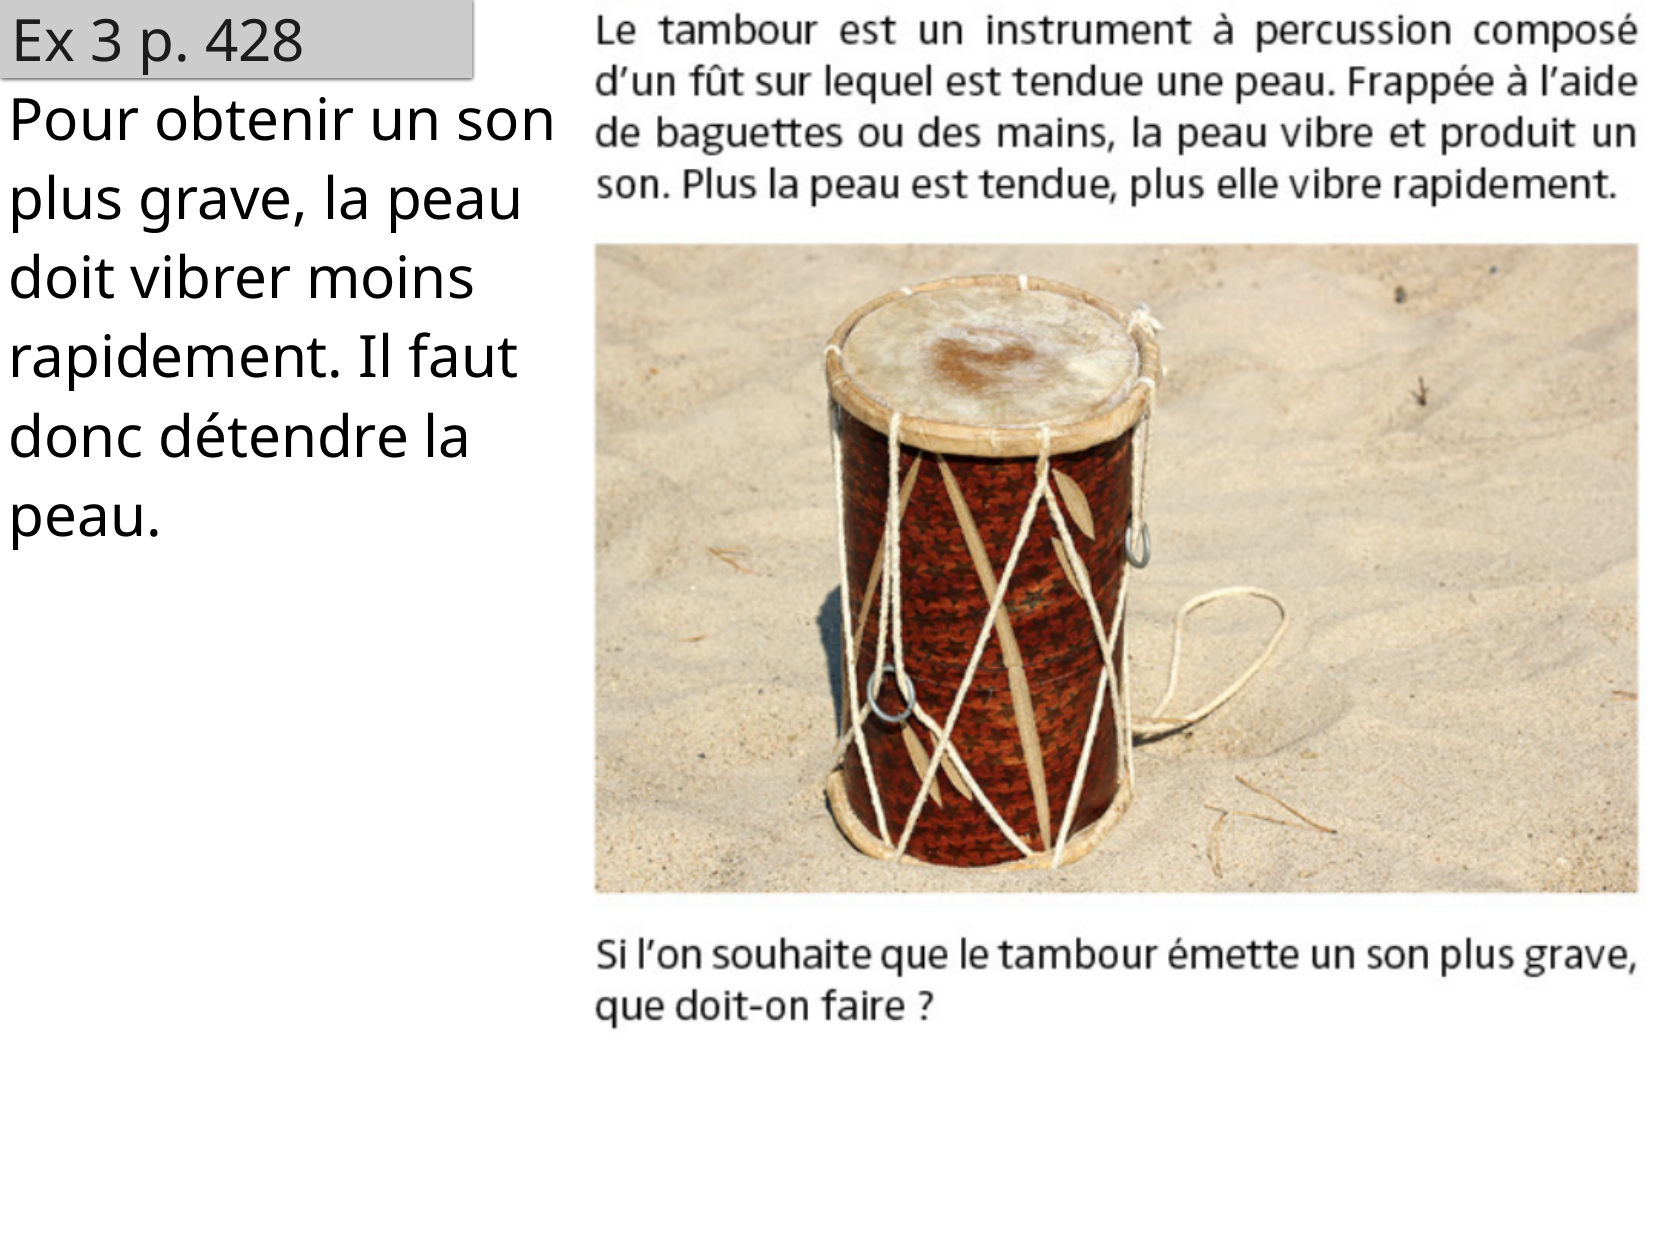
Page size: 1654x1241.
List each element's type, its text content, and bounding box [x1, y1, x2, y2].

title Ex 3 p. 428 [0, 0, 473, 79]
list Pour obtenir un son plus grave, la peau doit vibrer moins rapidement. Il faut donc détendre la peau. [8, 78, 1654, 1241]
picture [587, 0, 1646, 1034]
